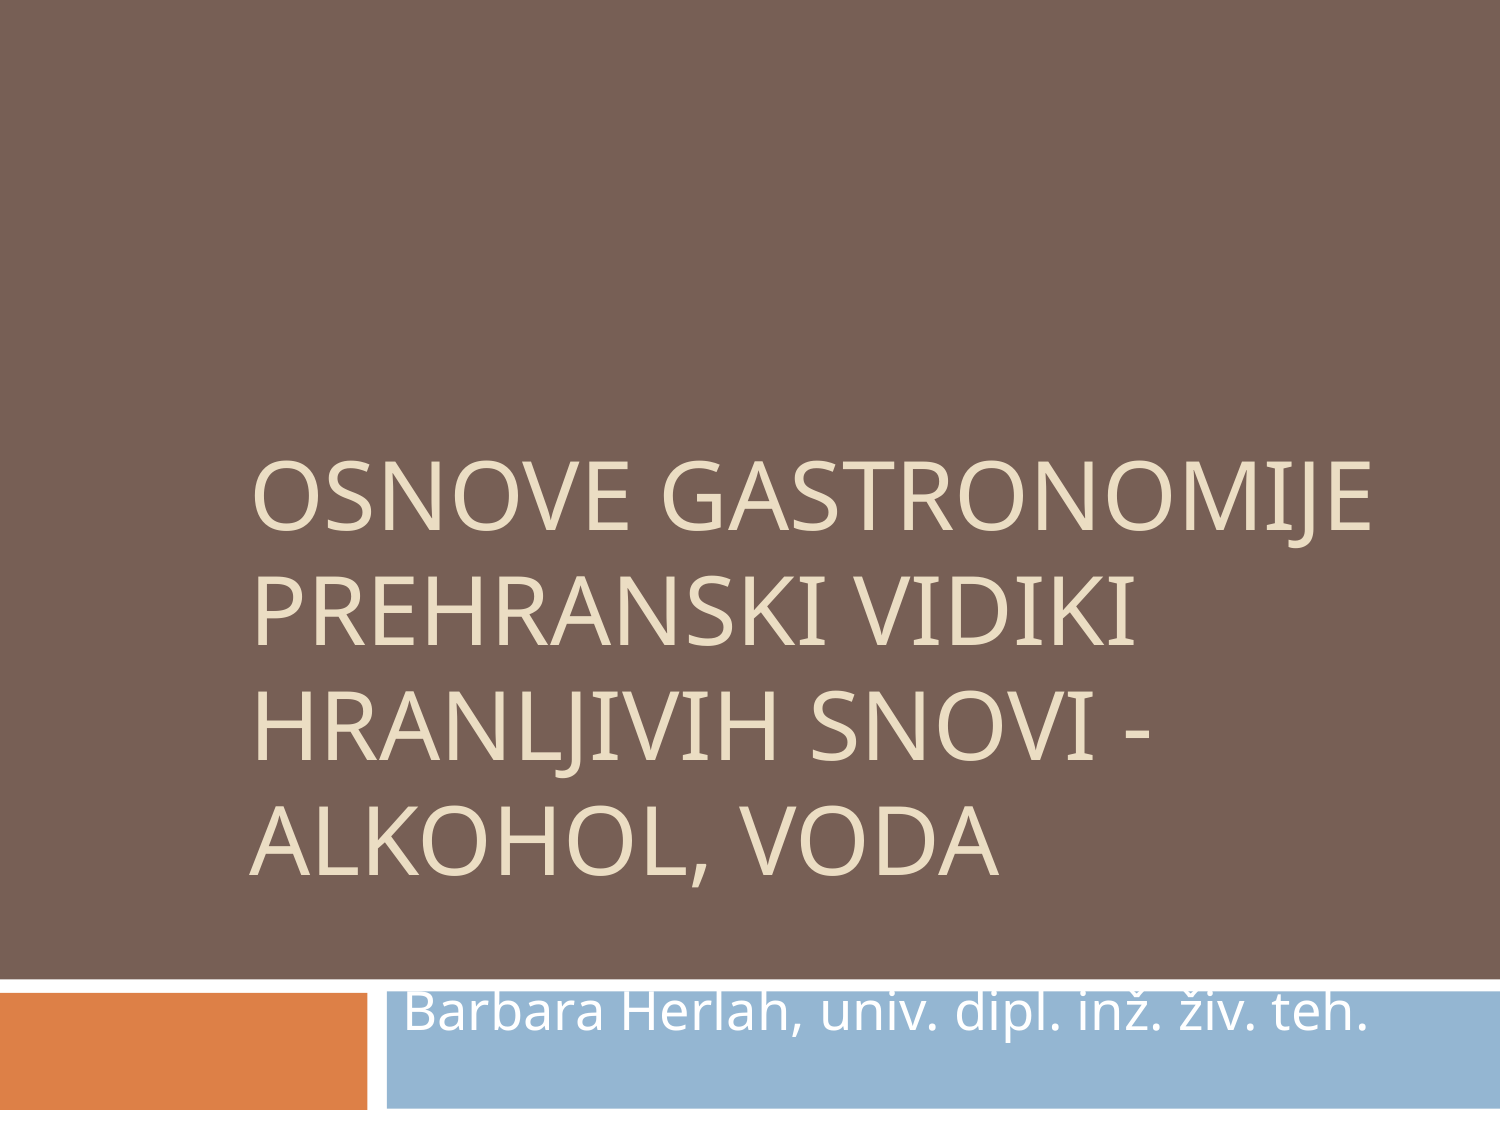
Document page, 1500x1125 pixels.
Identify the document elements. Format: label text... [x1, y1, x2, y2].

title OSNOVE GASTRONOMIJE PREHRANSKI VIDIKI HRANLJIVIH SNOVI - ALKOHOL, VODA [234, 234, 1450, 903]
text_box Barbara Herlah, univ. dipl. inž. živ. teh. [387, 968, 1488, 1125]
